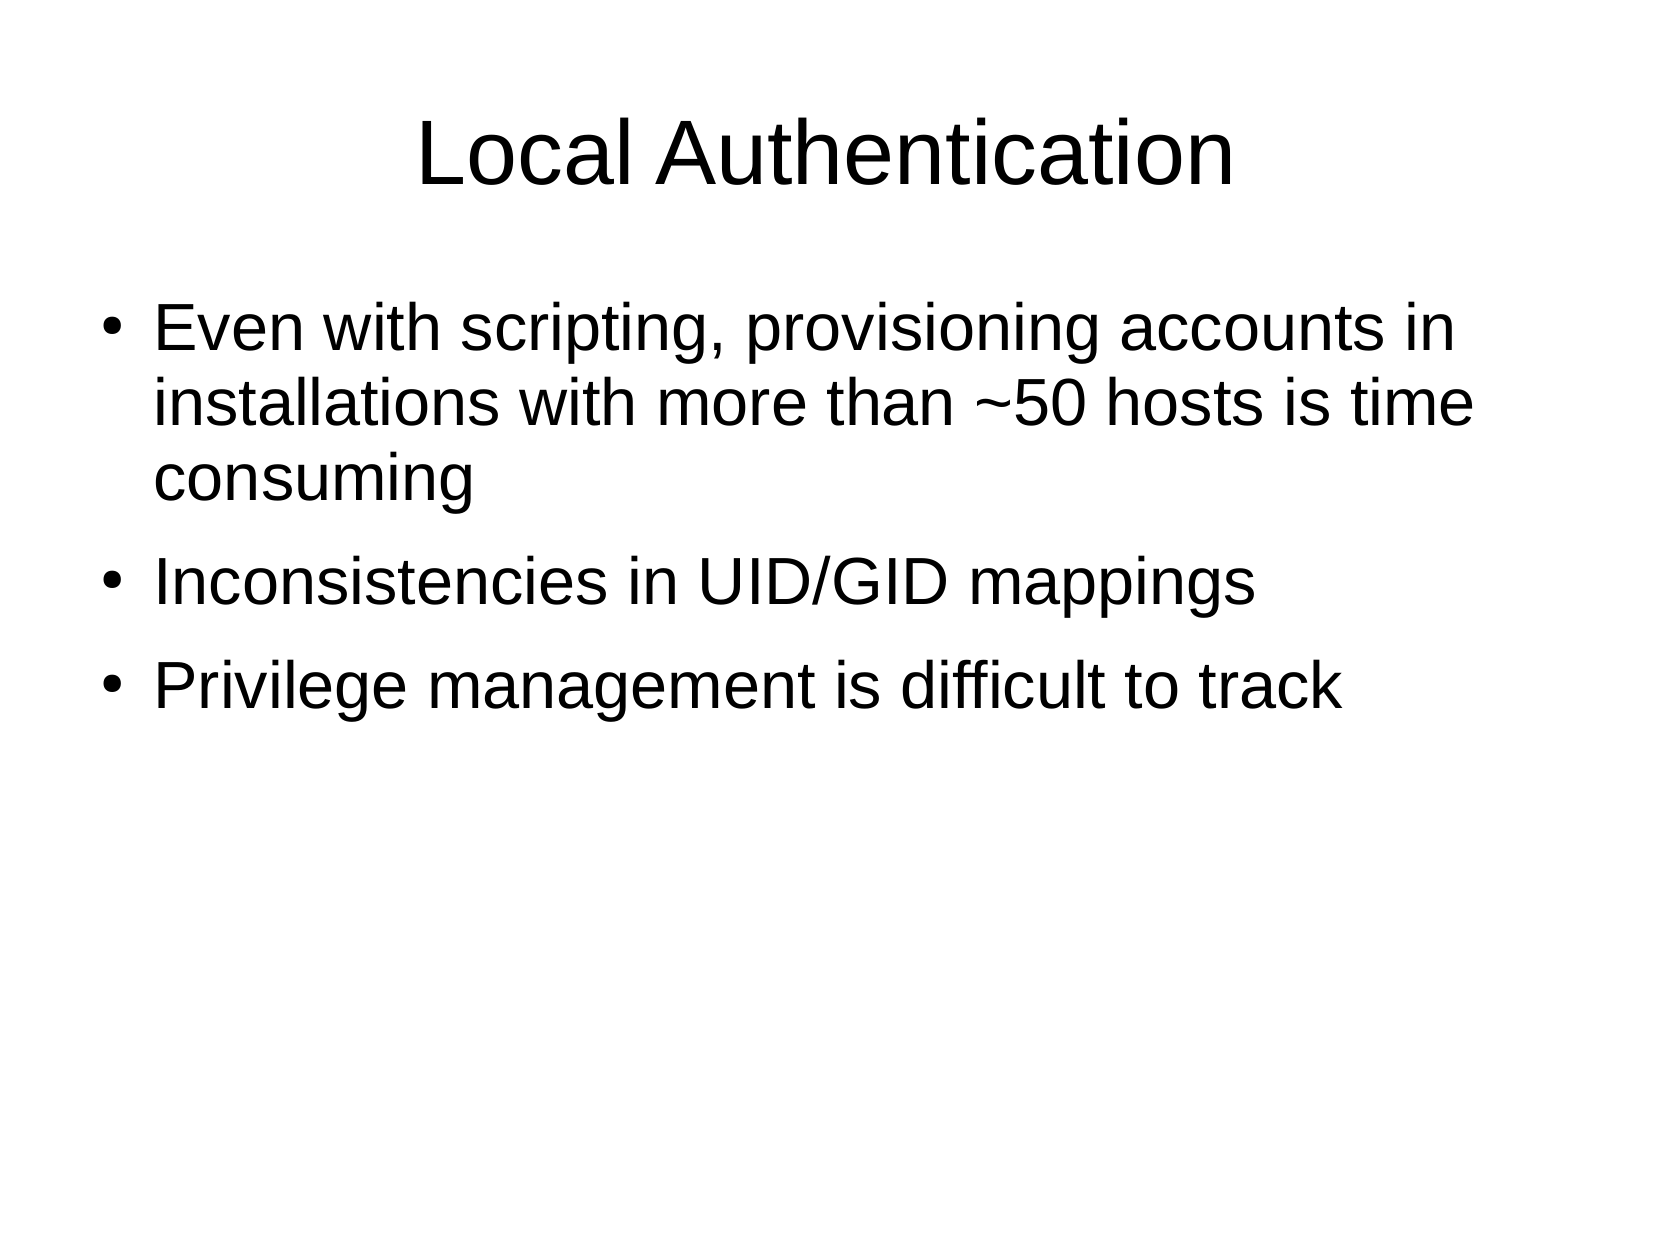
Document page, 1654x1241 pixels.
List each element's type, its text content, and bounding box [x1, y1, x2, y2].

title Local Authentication [82, 49, 1571, 257]
list Even with scripting, provisioning accounts in installations with more than ~50 hosts is time consuming Inconsistencies in UID/GID mappings Privilege management is difficult to track [82, 290, 1571, 1010]
